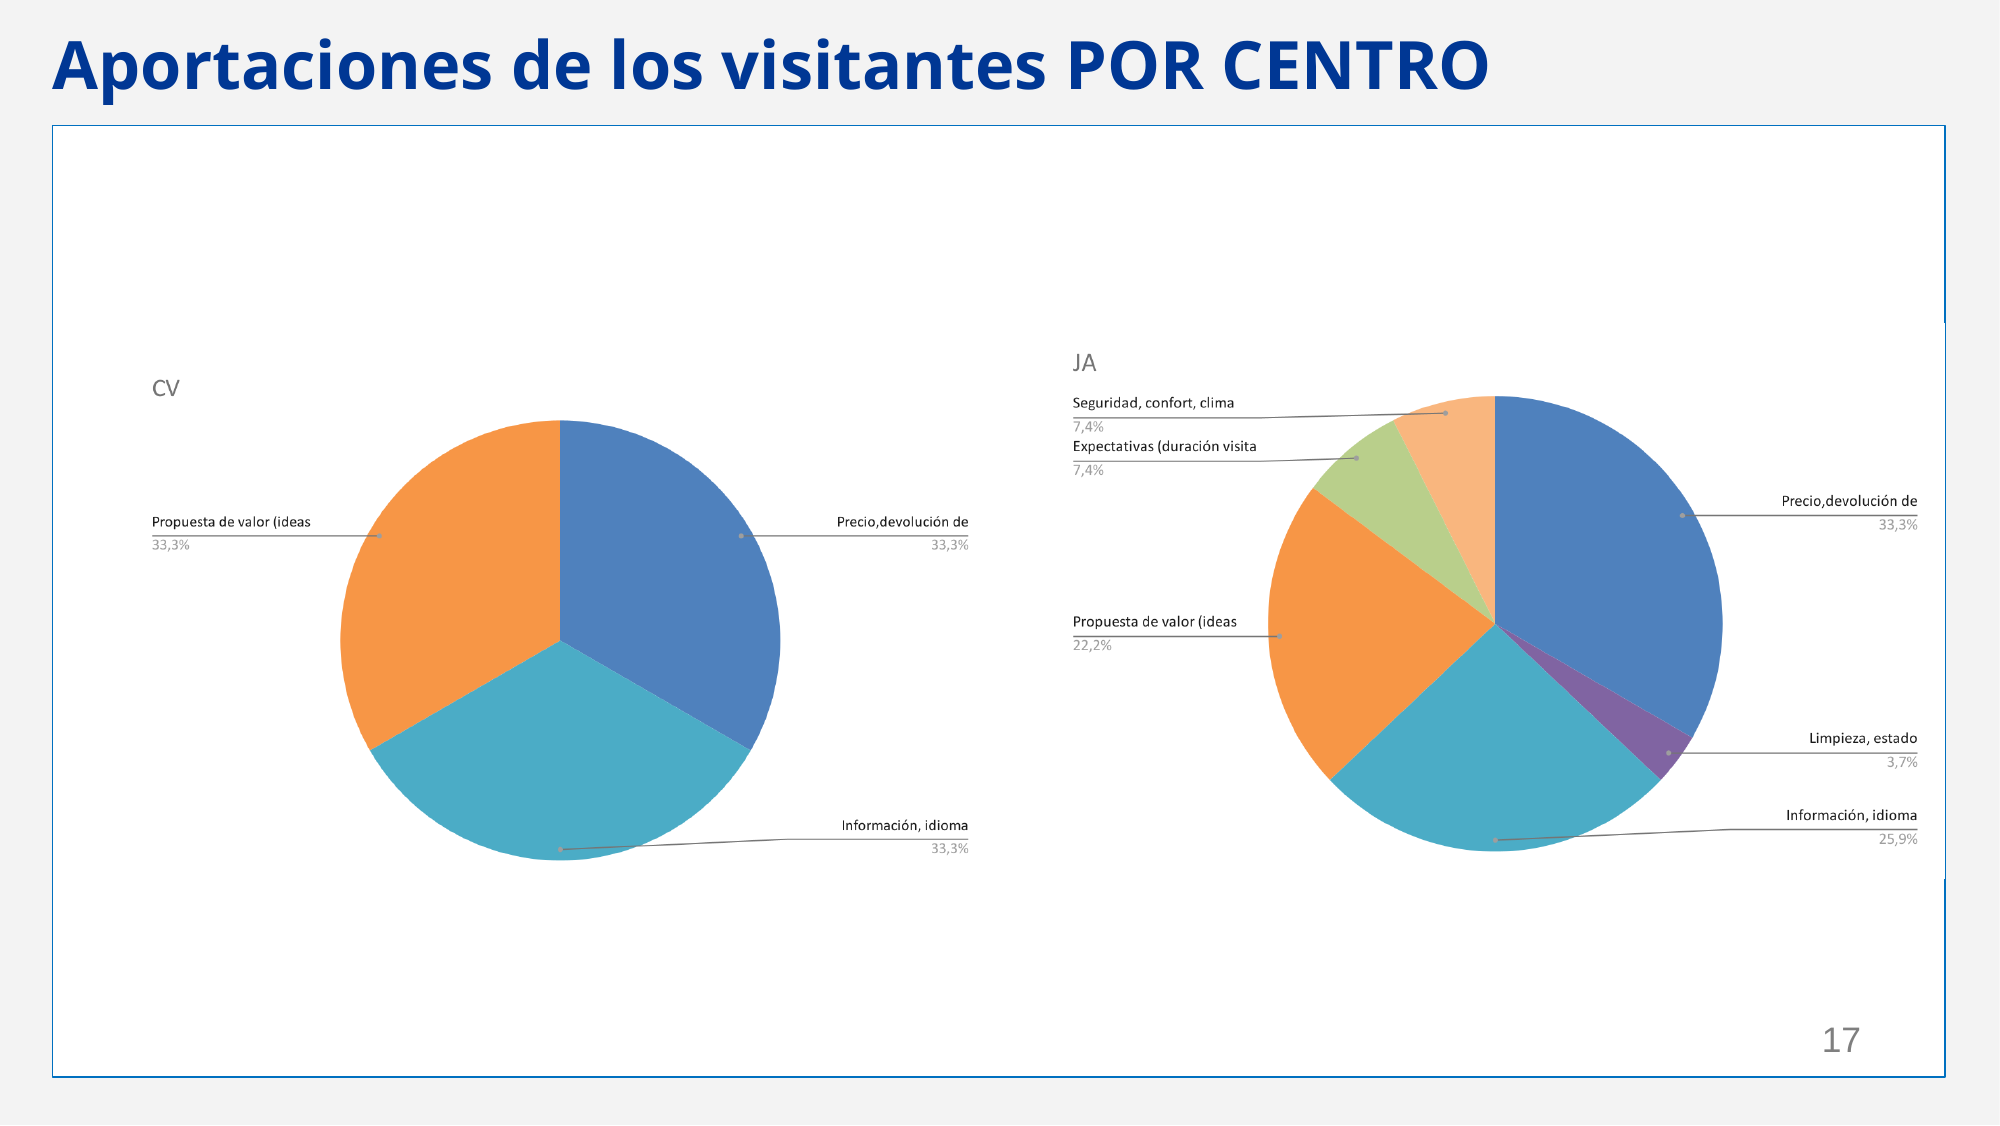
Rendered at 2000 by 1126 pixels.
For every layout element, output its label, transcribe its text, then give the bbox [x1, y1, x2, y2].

text_box [52, 125, 1945, 1078]
text_box Aportaciones de los visitantes POR CENTRO [52, 0, 1945, 125]
picture [1045, 323, 1945, 879]
slide_number <number> [1412, 1008, 1880, 1069]
picture [125, 350, 995, 888]
